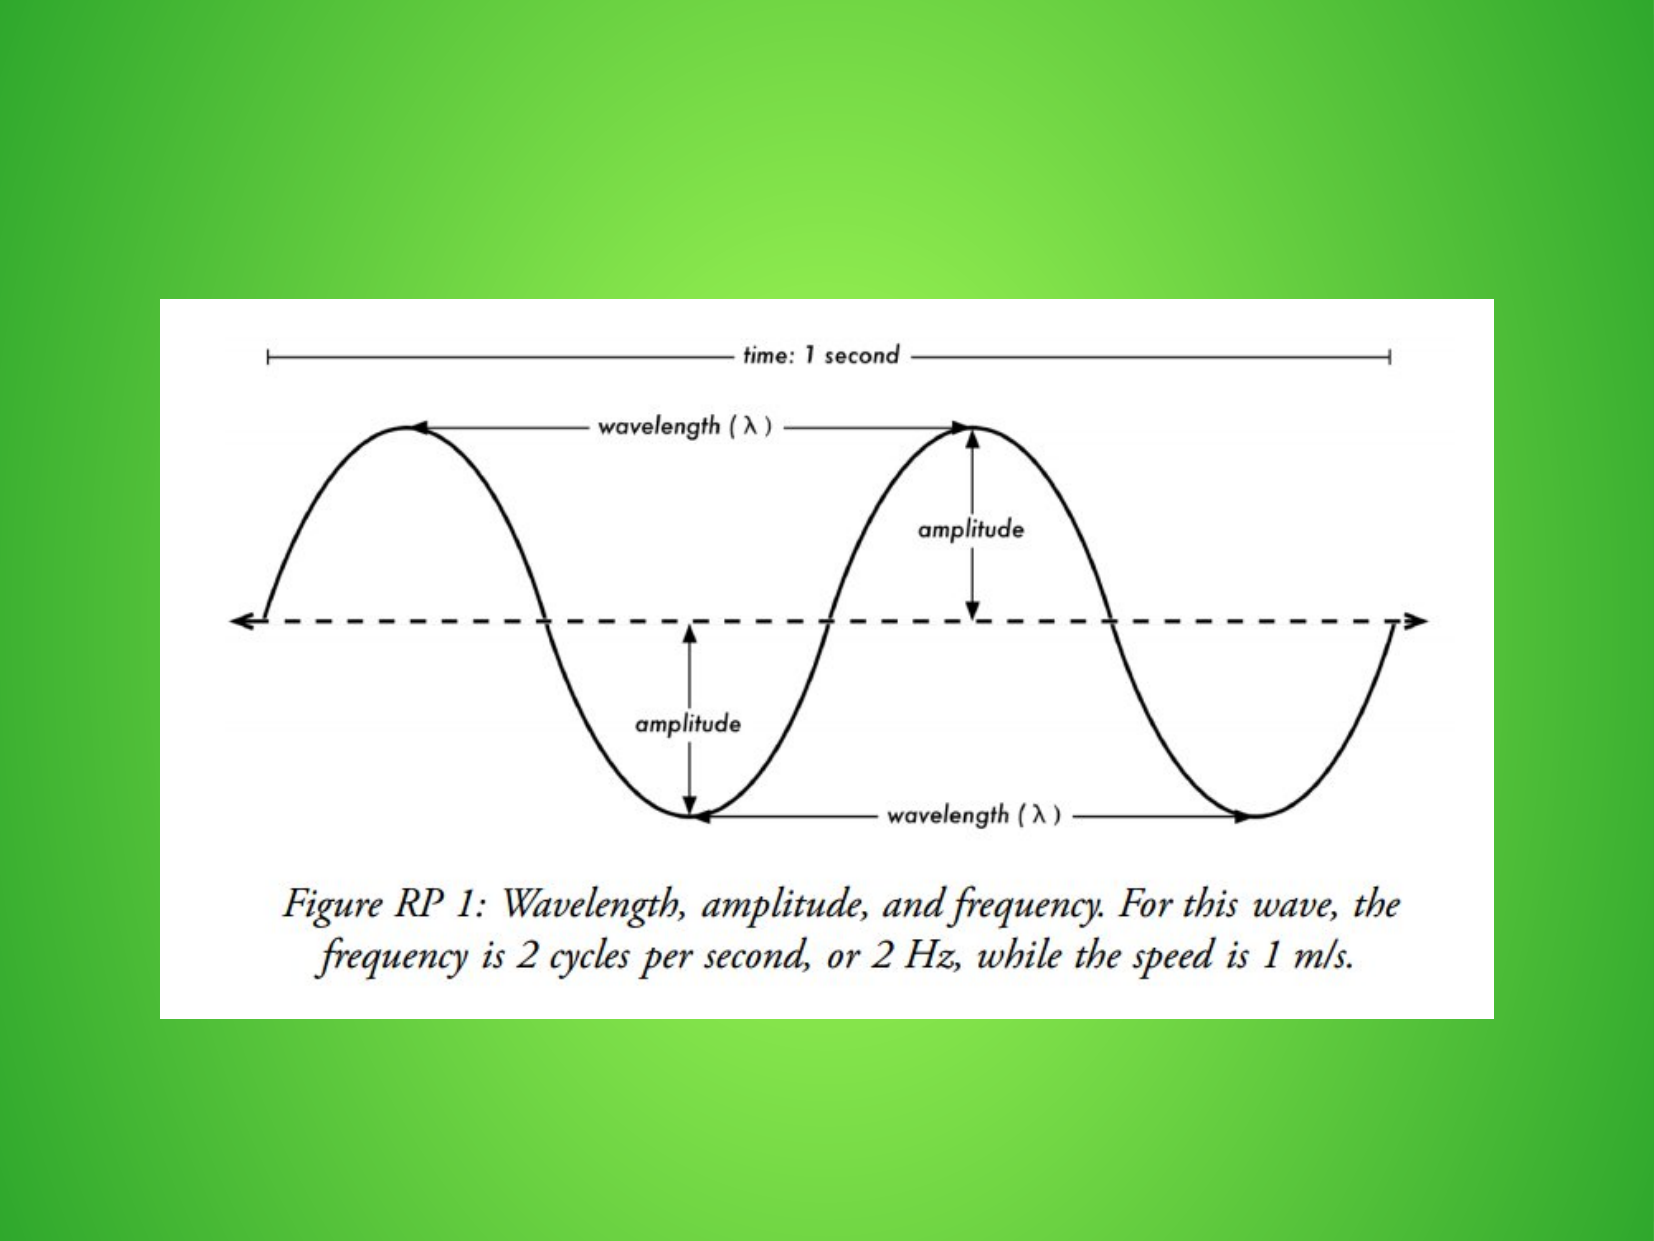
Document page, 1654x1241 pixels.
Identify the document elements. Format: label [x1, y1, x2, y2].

picture [160, 299, 1494, 1019]
